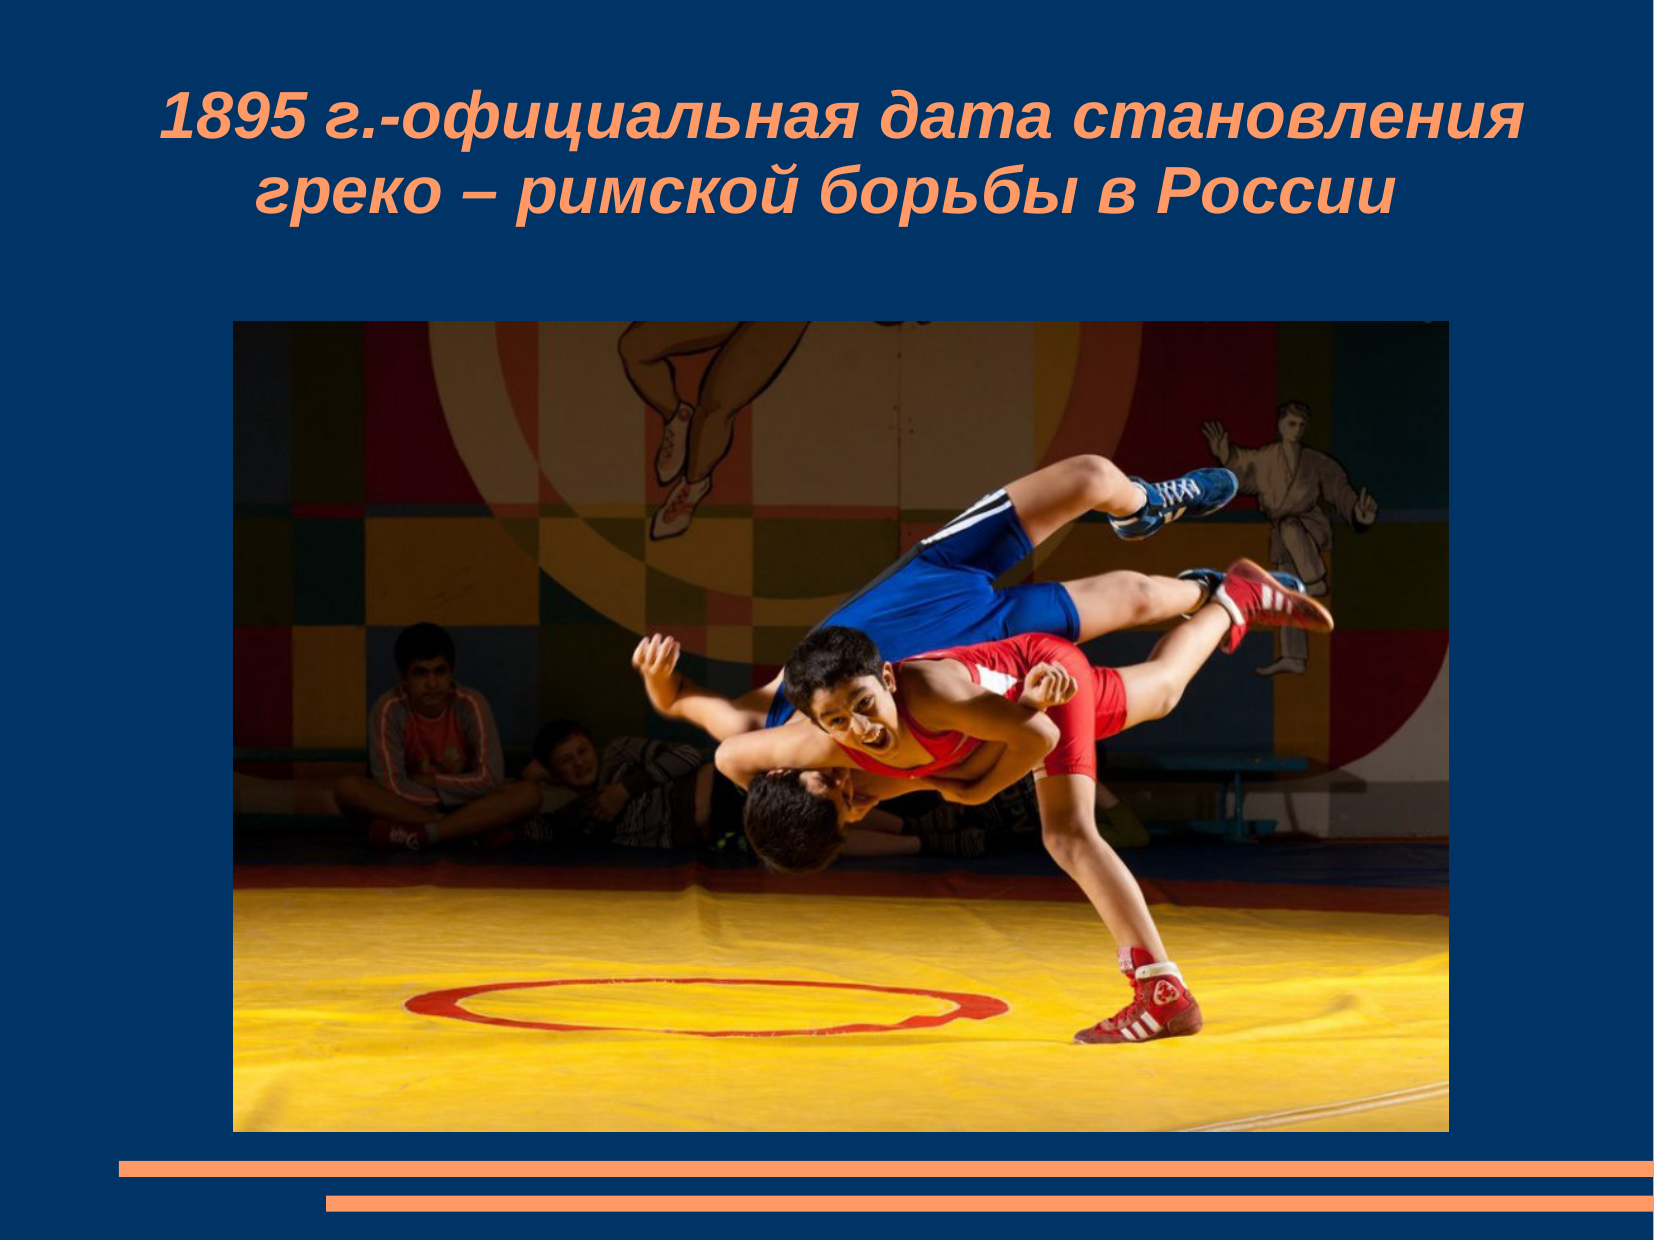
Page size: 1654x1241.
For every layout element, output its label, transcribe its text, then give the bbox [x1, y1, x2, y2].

picture [233, 321, 1449, 1132]
title 1895 г.-официальная дата становления греко – римской борьбы в России [82, 49, 1571, 257]
